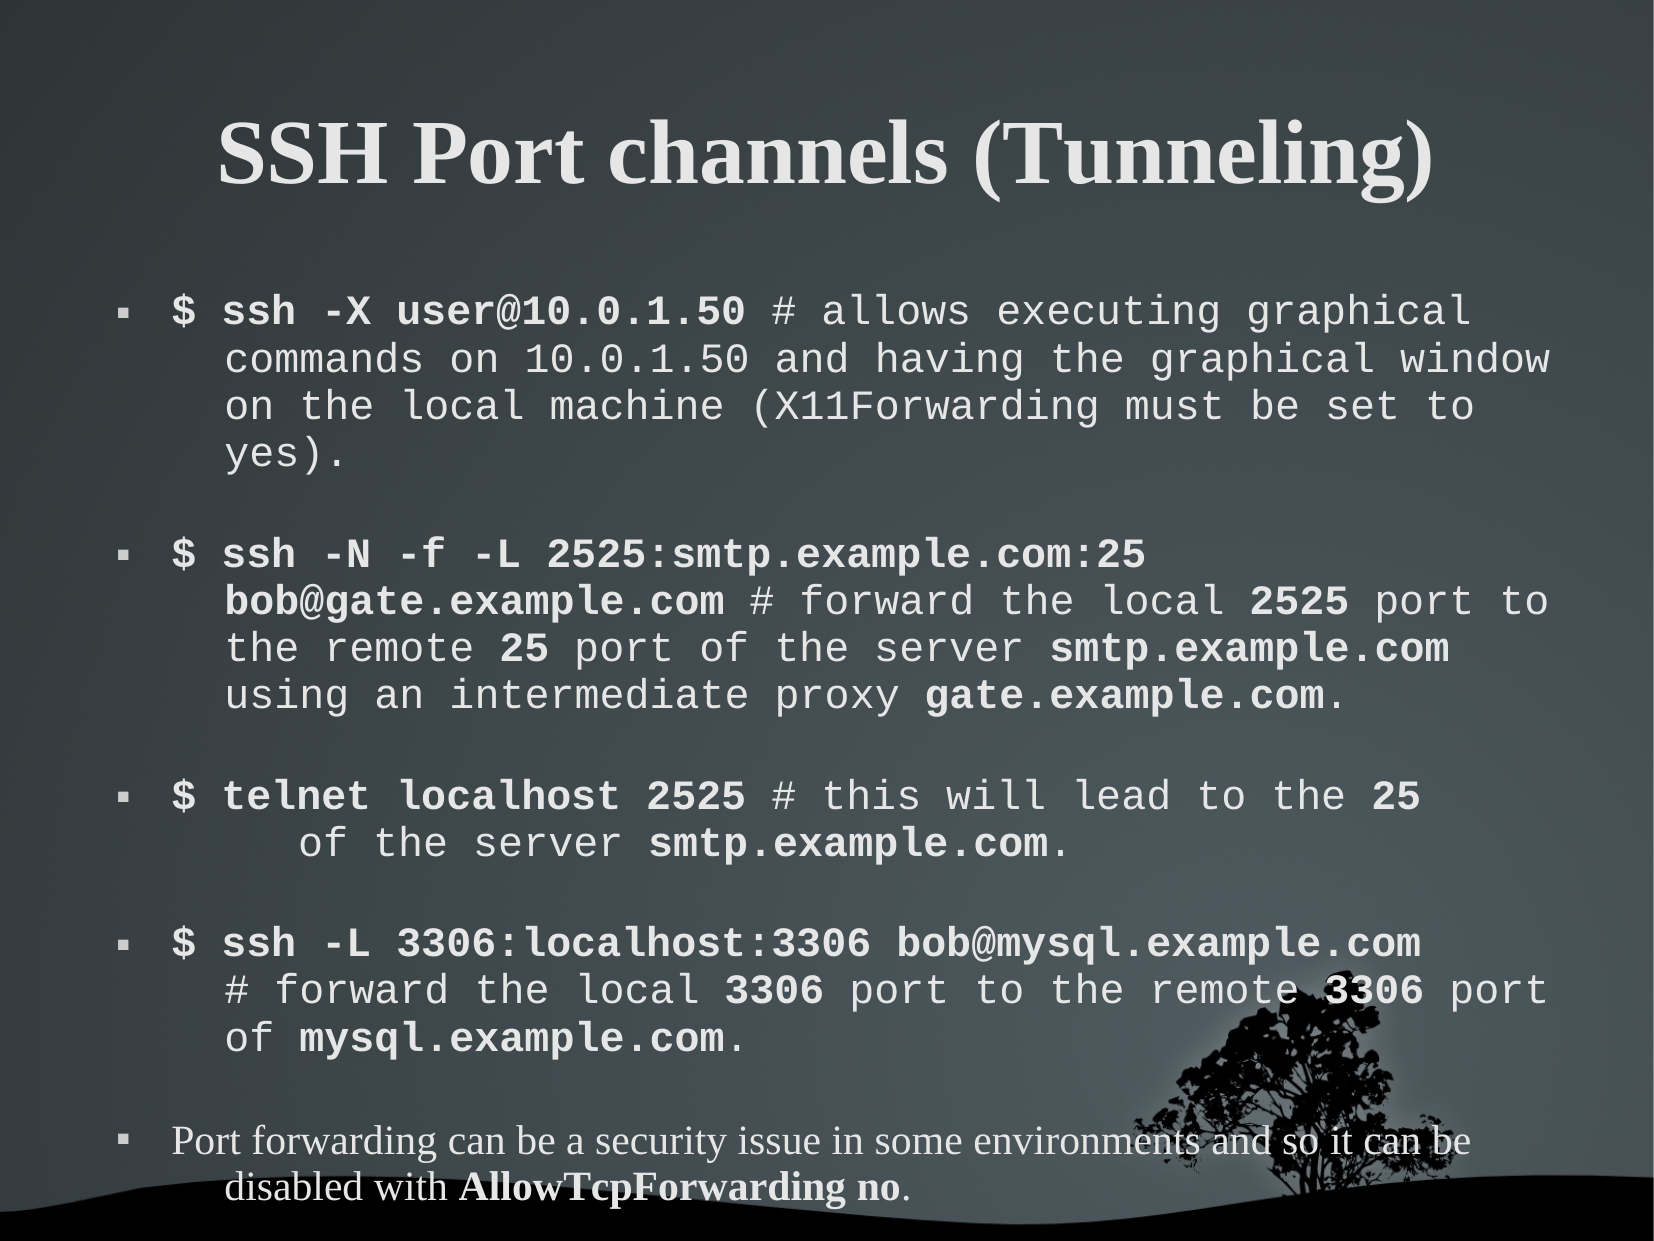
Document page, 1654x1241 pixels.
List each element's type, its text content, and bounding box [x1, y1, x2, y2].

title SSH Port channels (Tunneling) [82, 49, 1571, 257]
picture [0, 0, 1654, 1241]
list $ ssh -X user@10.0.1.50 # allows executing graphical commands on 10.0.1.50 and having the graphical window on the local machine (X11Forwarding must be set to yes). $ ssh -N -f -L 2525:smtp.example.com:25 bob@gate.example.com # forward the local 2525 port to the remote 25 port of the server smtp.example.com using an intermediate proxy gate.example.com. $ telnet localhost 2525 # this will lead to the 25 of the server smtp.example.com. $ ssh -L 3306:localhost:3306 bob@mysql.example.com # forward the local 3306 port to the remote 3306 port of mysql.example.com. Port forwarding can be a security issue in some environments and so it can be disabled with AllowTcpForwarding no. [82, 290, 1571, 1224]
